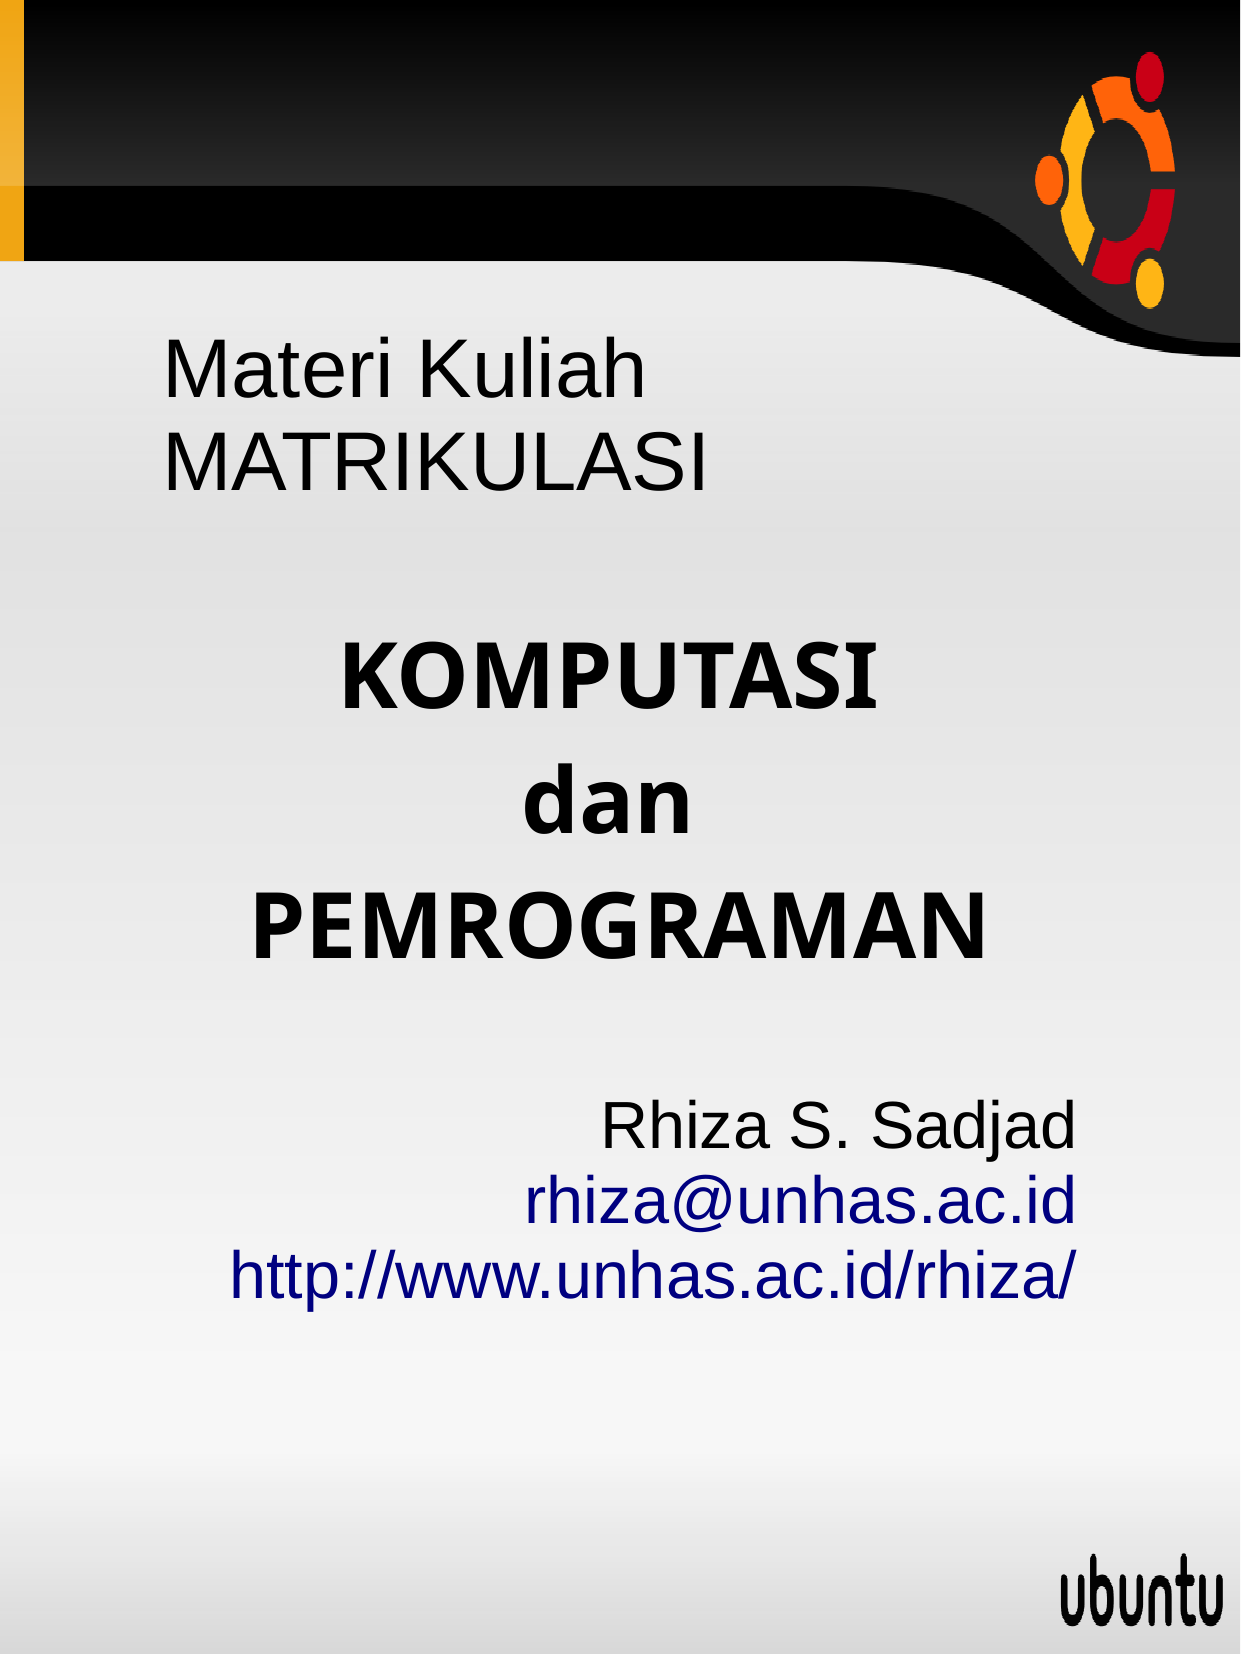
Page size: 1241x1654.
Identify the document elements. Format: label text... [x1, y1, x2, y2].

picture [0, 0, 1241, 1654]
text_box Materi Kuliah MATRIKULASI KOMPUTASI dan PEMROGRAMAN Rhiza S. Sadjad rhiza@unhas.ac.id http://www.unhas.ac.id/rhiza/ [147, 315, 1093, 1428]
